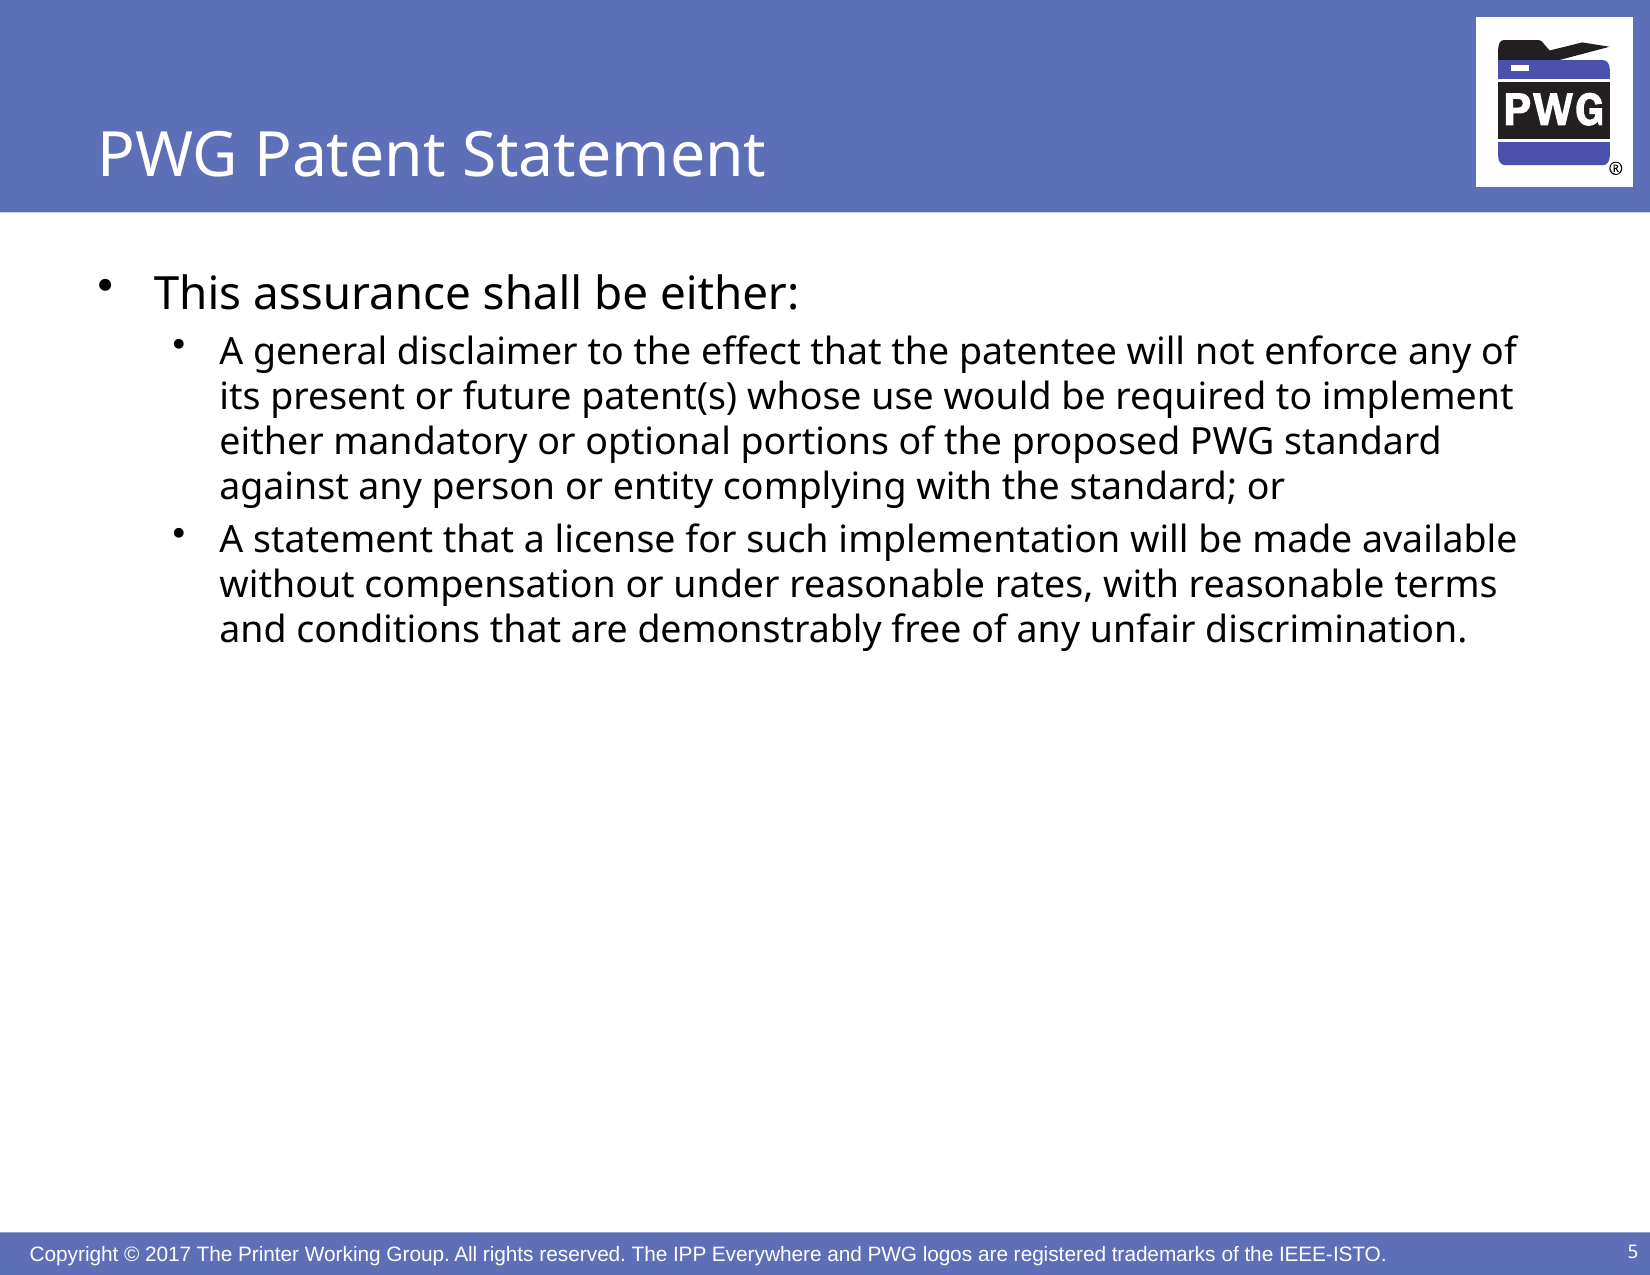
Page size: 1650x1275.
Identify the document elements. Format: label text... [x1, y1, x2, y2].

title PWG Patent Statement [82, 8, 1449, 198]
list This assurance shall be either: A general disclaimer to the effect that the patentee will not enforce any of its present or future patent(s) whose use would be required to implement either mandatory or optional portions of the proposed PWG standard against any person or entity complying with the standard; or A statement that a license for such implementation will be made available without compensation or under reasonable rates, with reasonable terms and conditions that are demonstrably free of any unfair discrimination. [82, 254, 1568, 1233]
